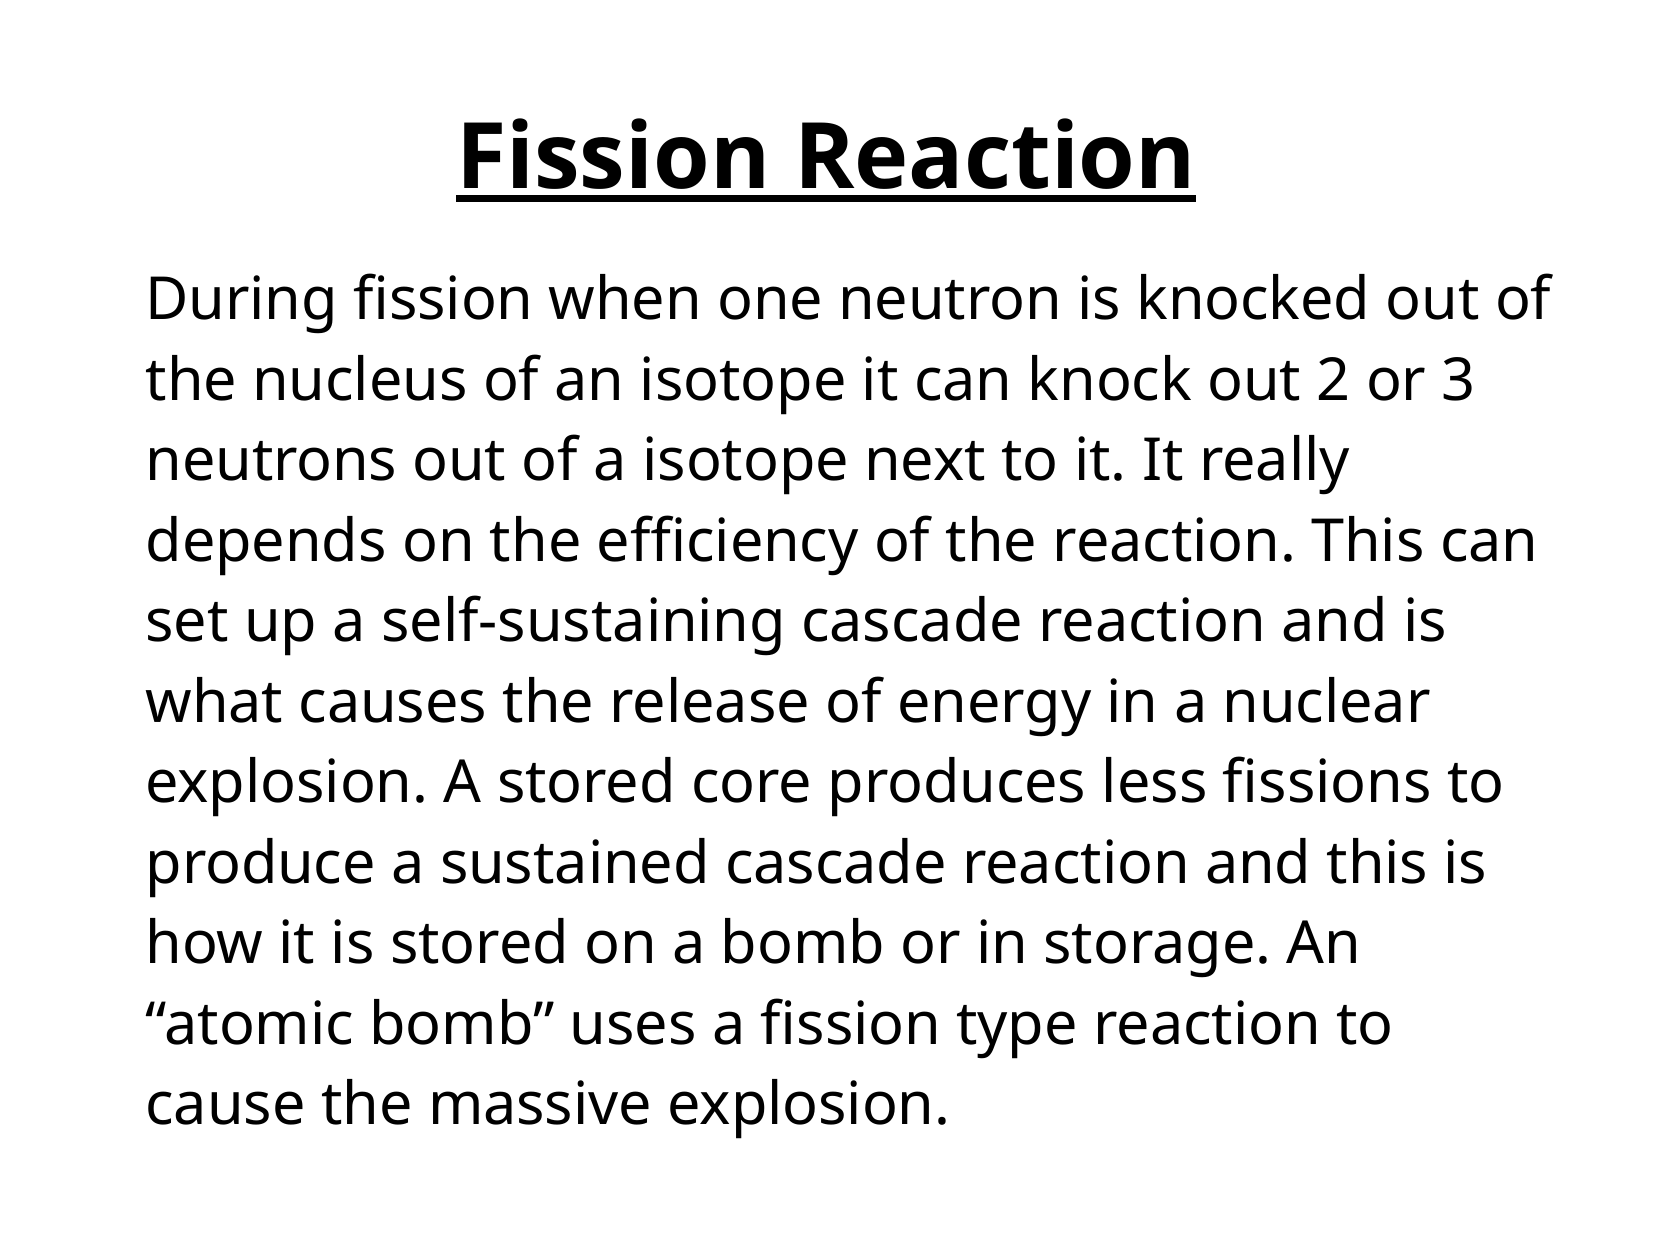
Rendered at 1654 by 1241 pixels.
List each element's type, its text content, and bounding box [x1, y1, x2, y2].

list During fission when one neutron is knocked out of the nucleus of an isotope it can knock out 2 or 3 neutrons out of a isotope next to it. It really depends on the efficiency of the reaction. This can set up a self-sustaining cascade reaction and is what causes the release of energy in a nuclear explosion. A stored core produces less fissions to produce a sustained cascade reaction and this is how it is stored on a bomb or in storage. An “atomic bomb” uses a fission type reaction to cause the massive explosion. [82, 256, 1571, 1156]
title Fission Reaction [82, 49, 1571, 256]
